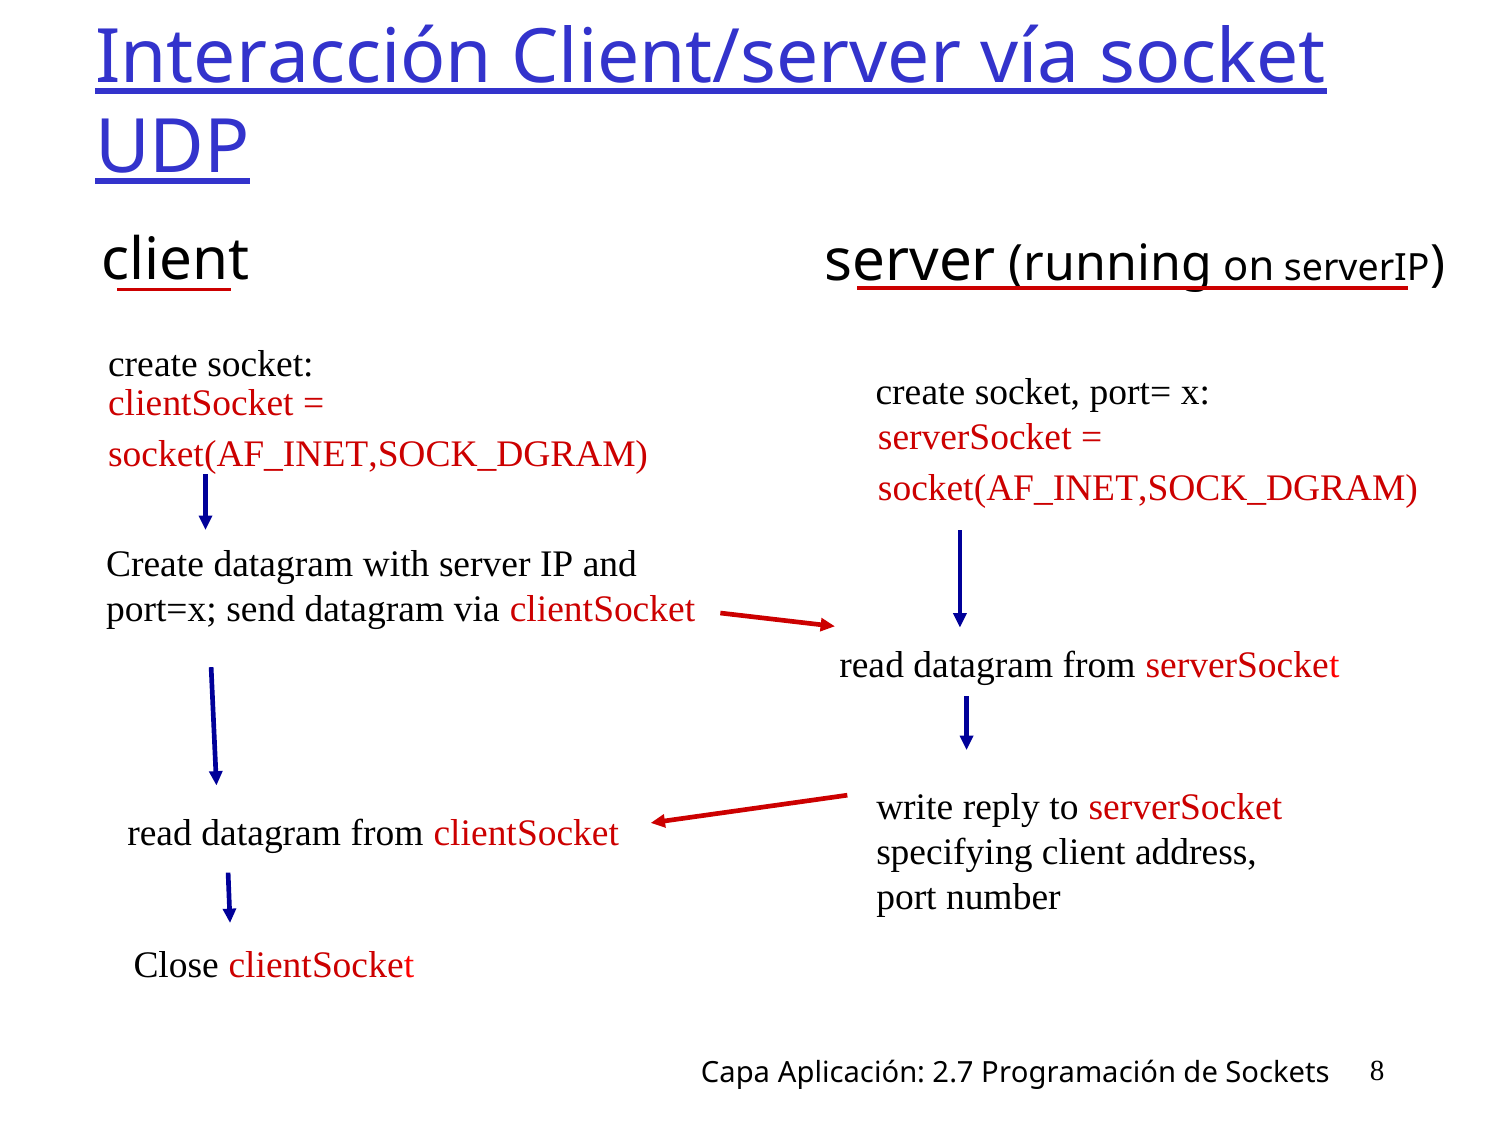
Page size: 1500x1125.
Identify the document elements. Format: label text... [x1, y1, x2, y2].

text_box client [86, 213, 265, 299]
text_box clientSocket = socket(AF_INET,SOCK_DGRAM) [93, 373, 664, 482]
title Interacción Client/server vía socket UDP [80, 0, 1431, 188]
text_box server (running on serverIP) [810, 214, 1460, 300]
text_box read datagram from clientSocket [112, 800, 635, 861]
text_box Create datagram with server IP and port=x; send datagram via clientSocket [91, 531, 711, 638]
text_box write reply to serverSocket specifying client address, port number [861, 773, 1298, 925]
text_box create socket, port= x: [860, 358, 1226, 420]
text_box create socket: [93, 330, 329, 373]
text_box Close clientSocket [118, 932, 430, 994]
text_box read datagram from serverSocket [824, 632, 1355, 694]
text_box serverSocket = socket(AF_INET,SOCK_DGRAM) [863, 407, 1434, 516]
